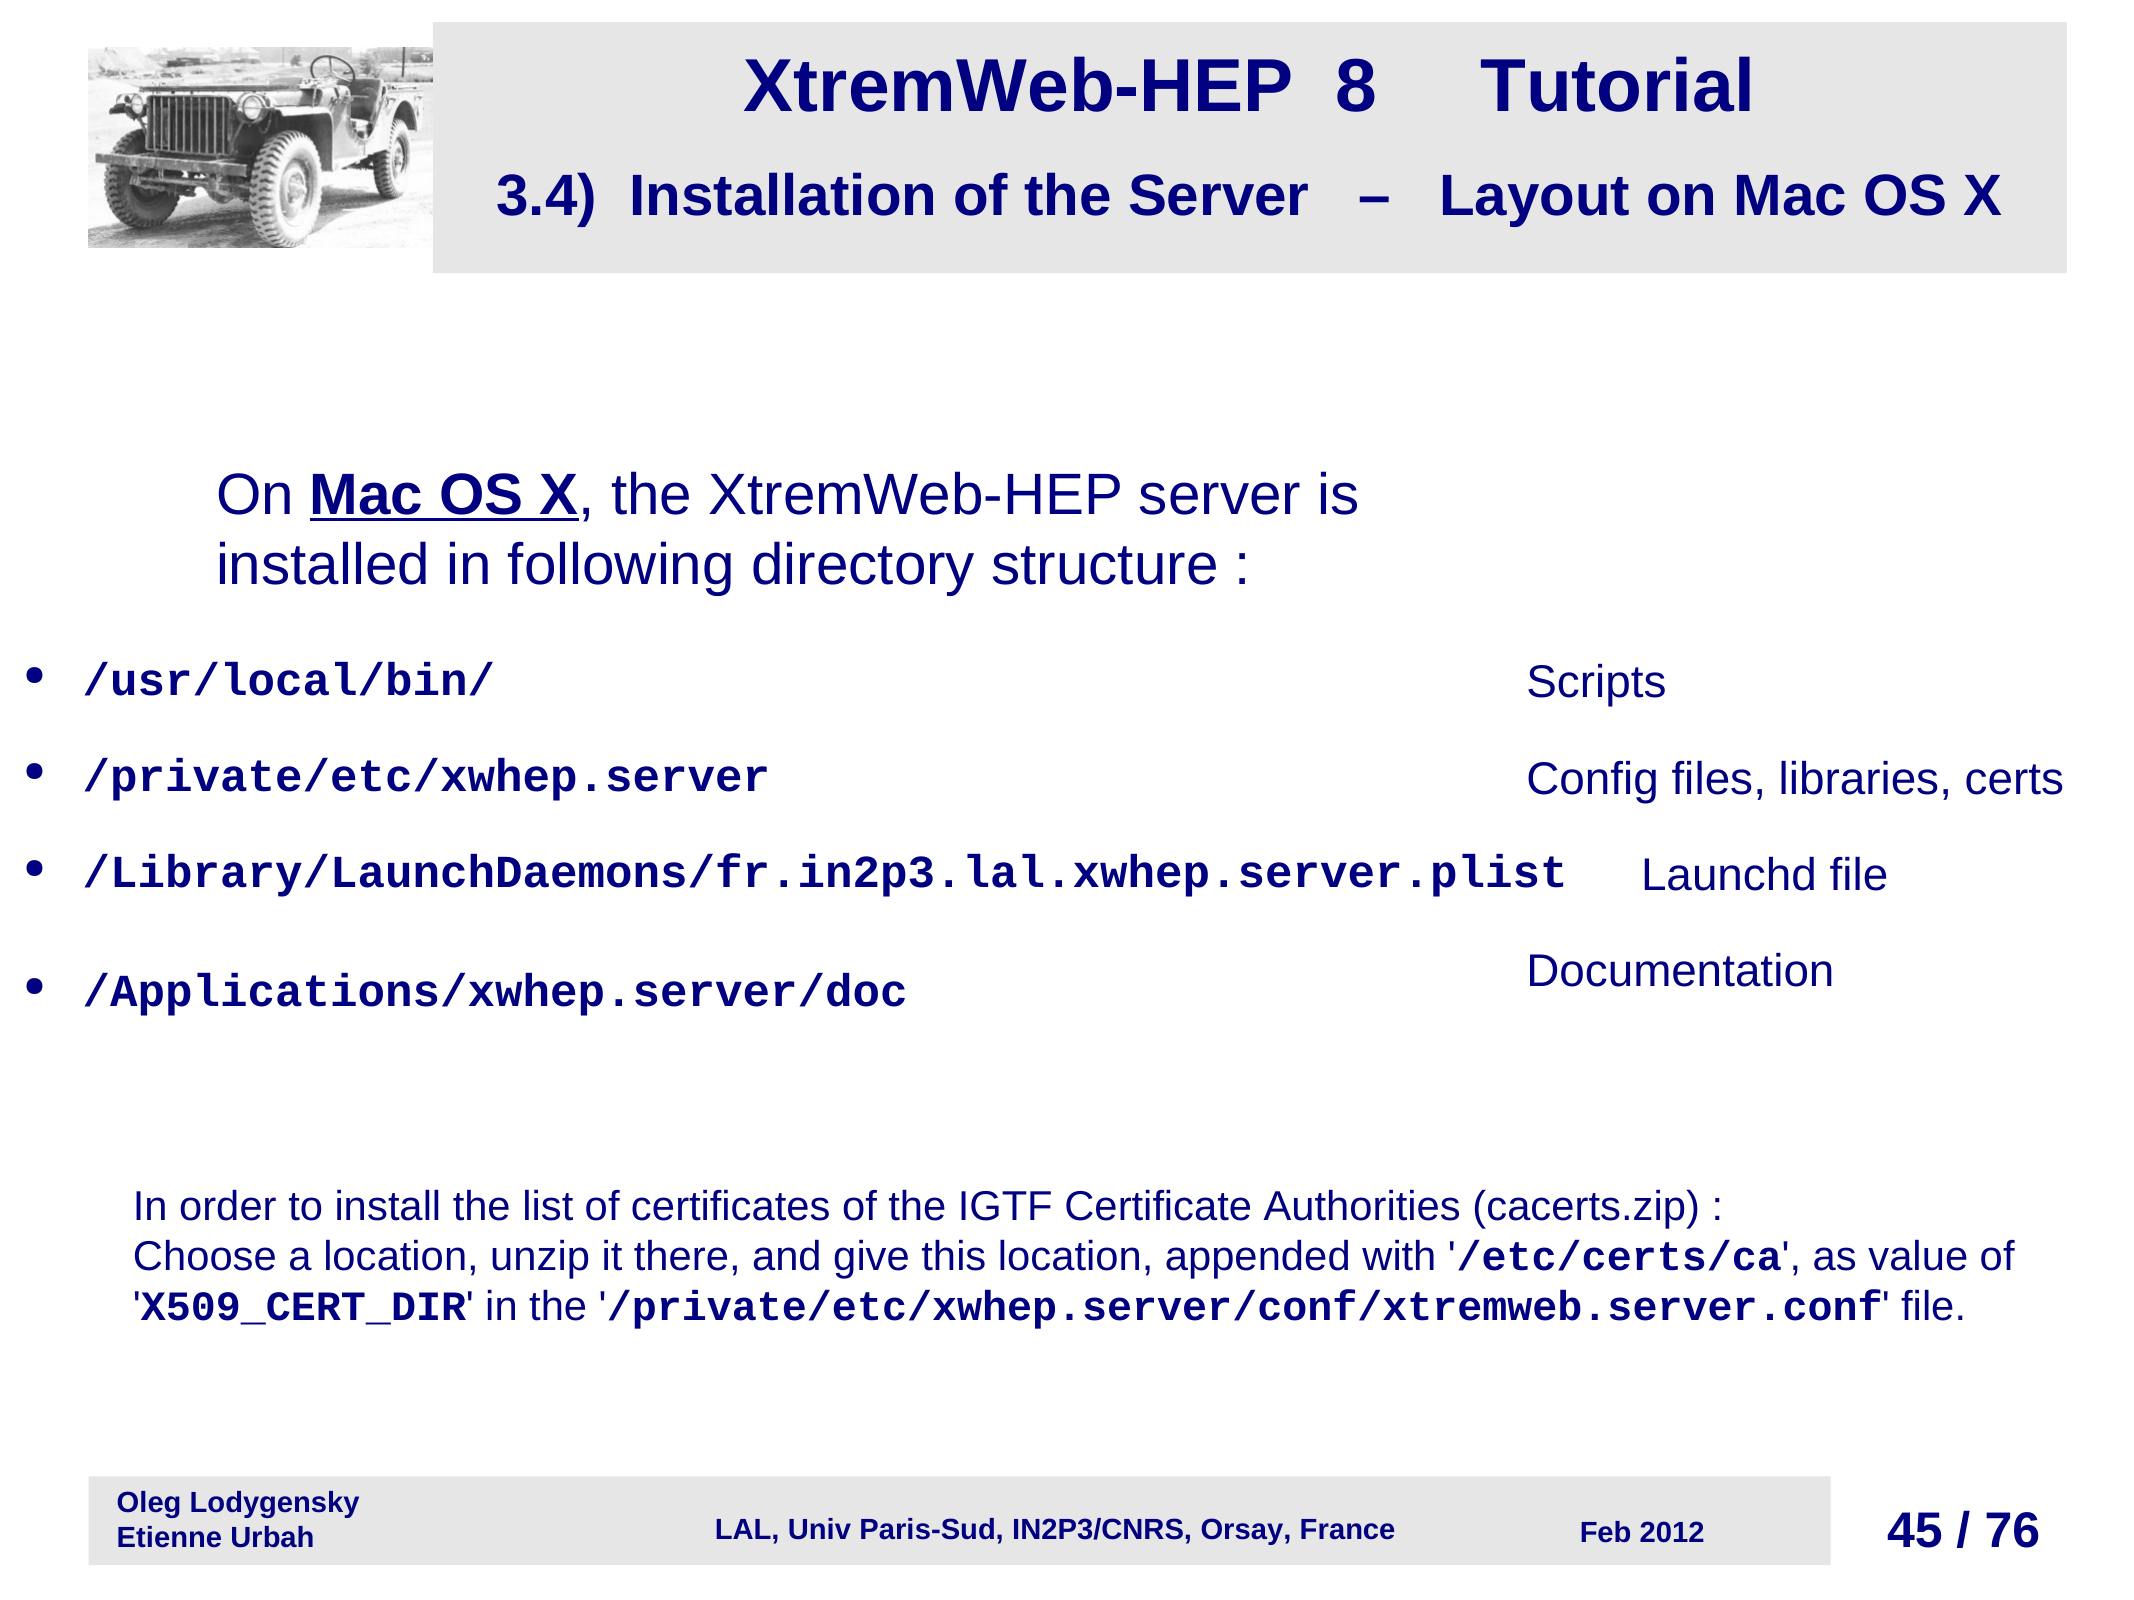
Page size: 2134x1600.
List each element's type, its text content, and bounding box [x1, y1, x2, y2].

title 3.4) Installation of the Server – Layout on Mac OS X [442, 118, 2067, 266]
text_box Scripts Config files, libraries, certs Launchd file Documentation [1526, 652, 2103, 1069]
picture [88, 47, 433, 248]
text_box In order to install the list of certificates of the IGTF Certificate Authorities (cacerts.zip) : Choose a location, unzip it there, and give this location, appended with '/etc/certs/ca', as value of 'X509_CERT_DIR' in the '/private/etc/xwhep.server/conf/xtremweb.server.conf' file. [118, 1163, 2038, 1344]
text_box /usr/local/bin/ /private/etc/xwhep.server /Library/LaunchDaemons/fr.in2p3.lal.xwhep.server.plist /Applications/xwhep.server/doc [23, 649, 1619, 1067]
text_box On Mac OS X, the XtremWeb-HEP server is installed in following directory structure : [206, 456, 1433, 550]
